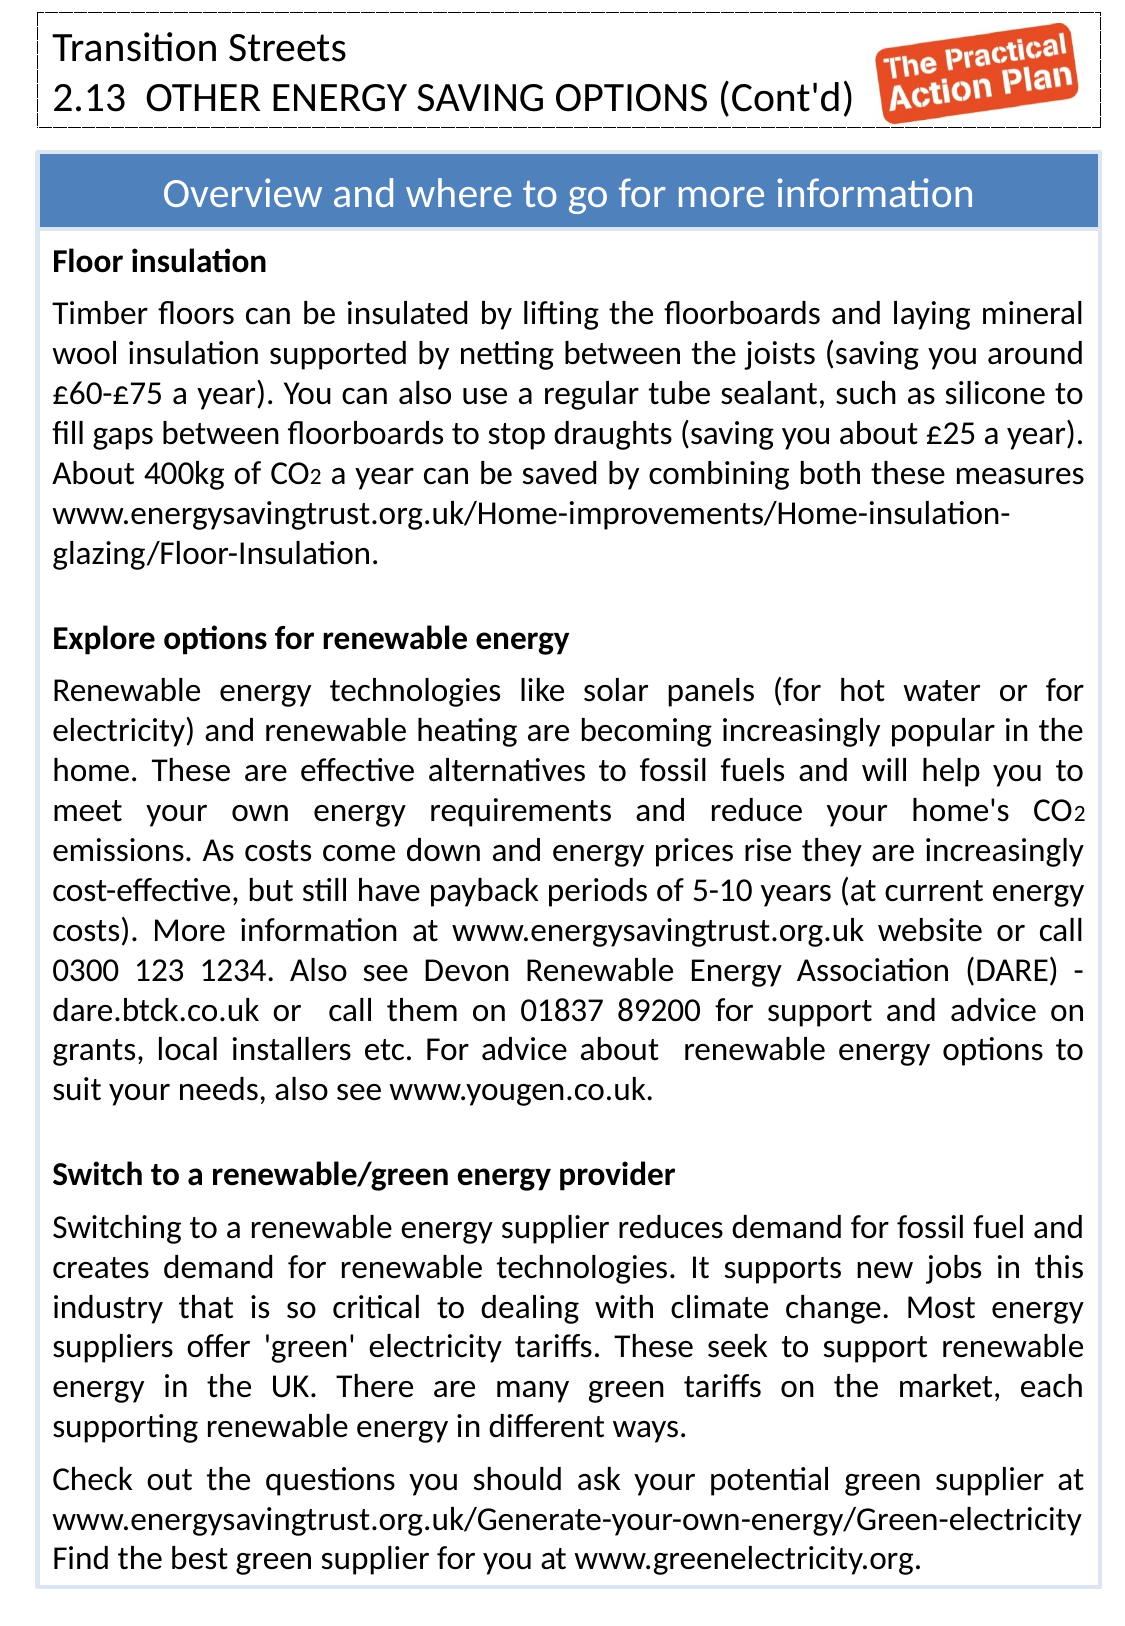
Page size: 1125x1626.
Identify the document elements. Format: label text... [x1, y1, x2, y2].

text_box Transition Streets 2.13 OTHER ENERGY SAVING OPTIONS (Cont'd) [37, 12, 1101, 128]
text_box Floor insulation Timber floors can be insulated by lifting the floorboards and laying mineral wool insulation supported by netting between the joists (saving you around £60-£75 a year). You can also use a regular tube sealant, such as silicone to fill gaps between floorboards to stop draughts (saving you about £25 a year). About 400kg of CO2 a year can be saved by combining both these measures www.energysavingtrust.org.uk/Home-improvements/Home-insulation-glazing/Floor-Insulation. Explore options for renewable energy Renewable energy technologies like solar panels (for hot water or for electricity) and renewable heating are becoming increasingly popular in the home. These are effective alternatives to fossil fuels and will help you to meet your own energy requirements and reduce your home's CO2 emissions. As costs come down and energy prices rise they are increasingly cost-effective, but still have payback periods of 5-10 years (at current energy costs). More information at www.energysavingtrust.org.uk website or call 0300 123 1234. Also see Devon Renewable Energy Association (DARE) - dare.btck.co.uk or call them on 01837 89200 for support and advice on grants, local installers etc. For advice about renewable energy options to suit your needs, also see www.yougen.co.uk. Switch to a renewable/green energy provider Switching to a renewable energy supplier reduces demand for fossil fuel and creates demand for renewable technologies. It supports new jobs in this industry that is so critical to dealing with climate change. Most energy suppliers offer 'green' electricity tariffs. These seek to support renewable energy in the UK. There are many green tariffs on the market, each supporting renewable energy in different ways. Check out the questions you should ask your potential green supplier at www.energysavingtrust.org.uk/Generate-your-own-energy/Green-electricity Find the best green supplier for you at www.greenelectricity.org. [37, 230, 1101, 1587]
text_box Overview and where to go for more information [37, 152, 1101, 230]
